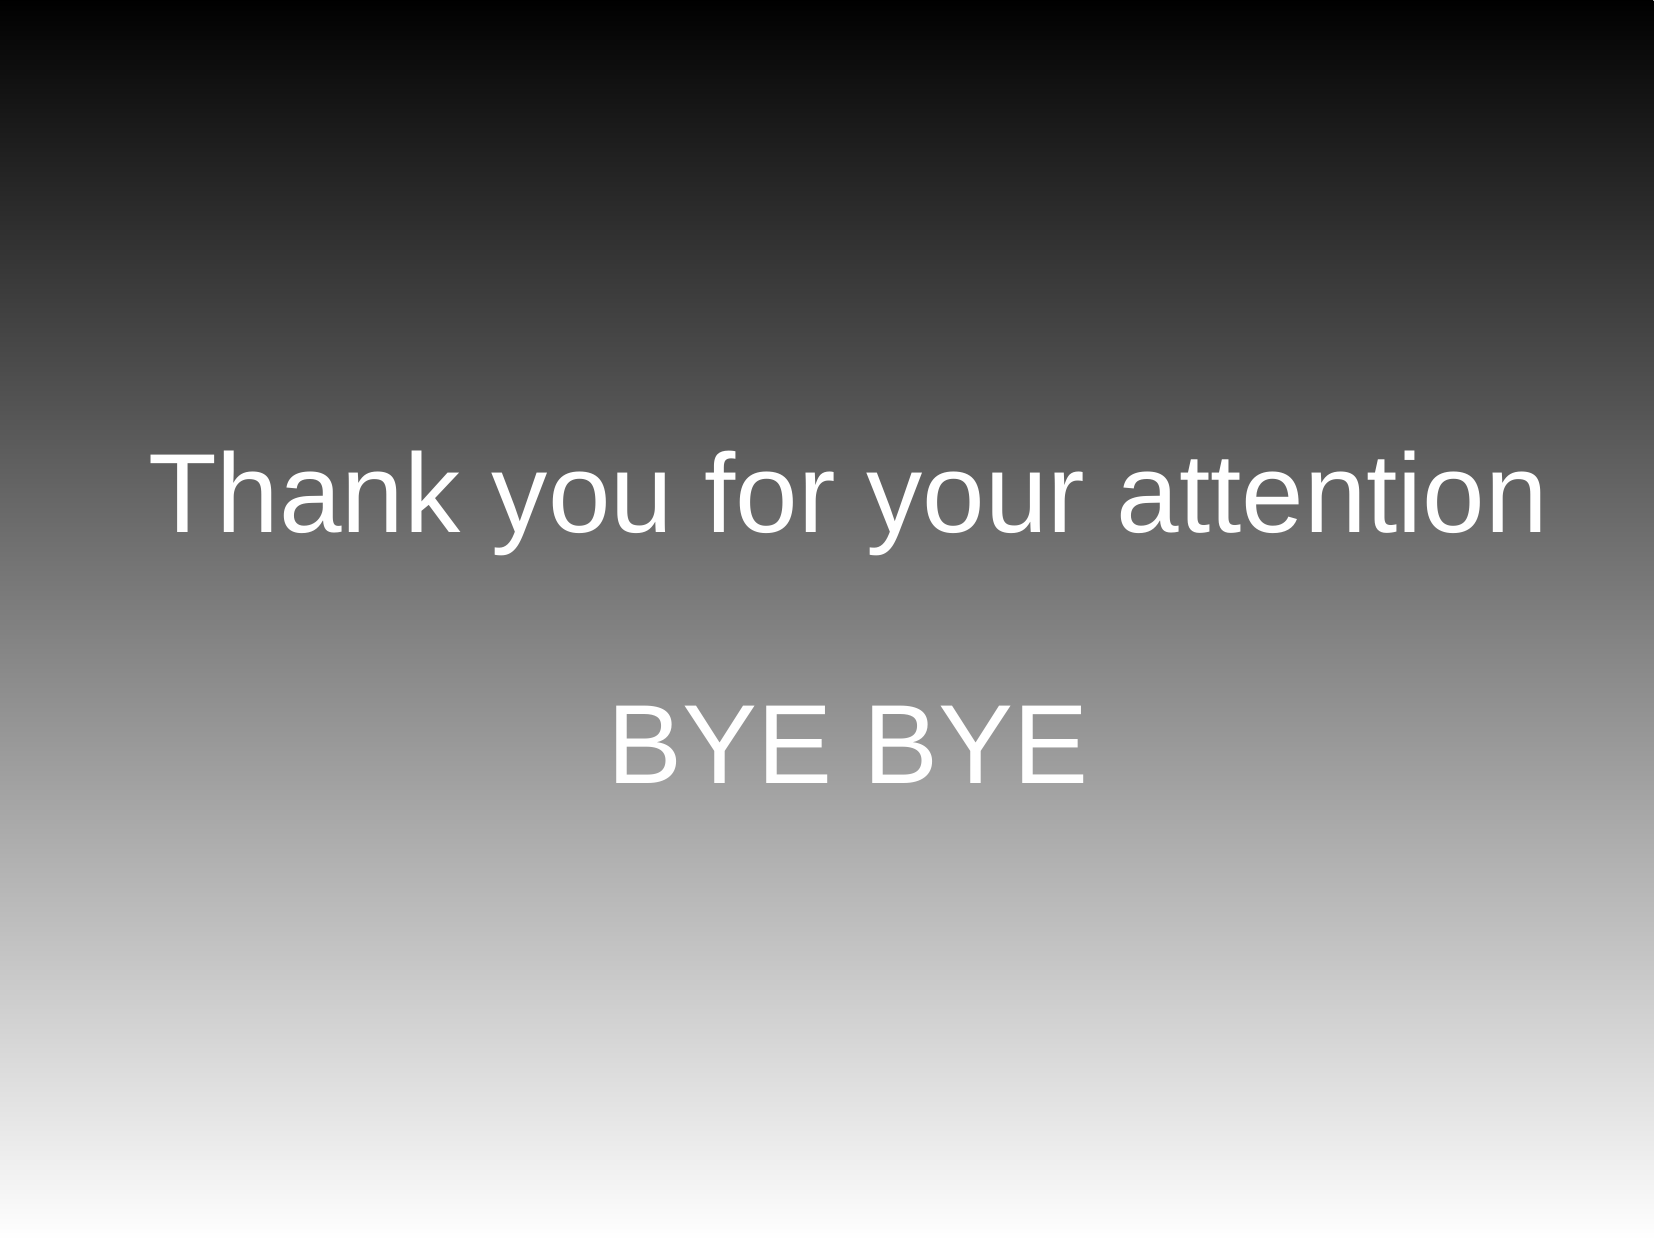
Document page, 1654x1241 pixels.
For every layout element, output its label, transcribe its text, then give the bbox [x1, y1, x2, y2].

title Thank you for your attention BYE BYE [103, 431, 1593, 808]
